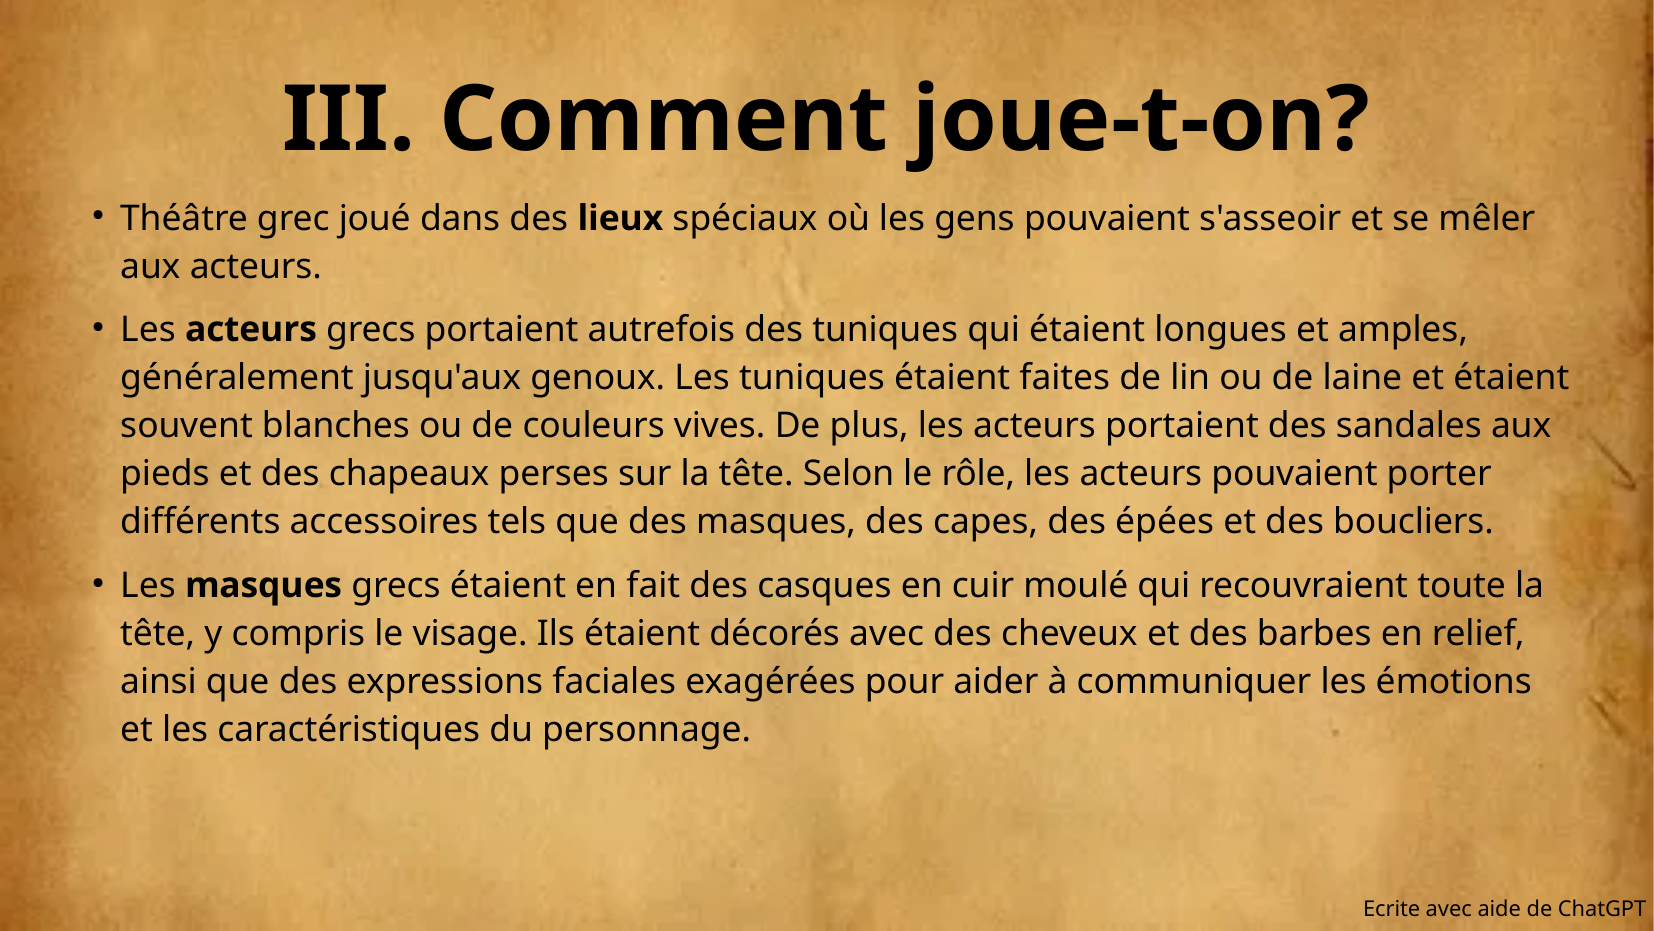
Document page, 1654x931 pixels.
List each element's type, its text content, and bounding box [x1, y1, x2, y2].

list Théâtre grec joué dans des lieux spéciaux où les gens pouvaient s'asseoir et se mêler aux acteurs. Les acteurs grecs portaient autrefois des tuniques qui étaient longues et amples, généralement jusqu'aux genoux. Les tuniques étaient faites de lin ou de laine et étaient souvent blanches ou de couleurs vives. De plus, les acteurs portaient des sandales aux pieds et des chapeaux perses sur la tête. Selon le rôle, les acteurs pouvaient porter différents accessoires tels que des masques, des capes, des épées et des boucliers. Les masques grecs étaient en fait des casques en cuir moulé qui recouvraient toute la tête, y compris le visage. Ils étaient décorés avec des cheveux et des barbes en relief, ainsi que des expressions faciales exagérées pour aider à communiquer les émotions et les caractéristiques du personnage. [82, 192, 1571, 798]
text_box Ecrite avec aide de ChatGPT [1348, 885, 1654, 926]
title III. Comment joue-t-on? [82, 37, 1571, 192]
picture [0, 0, 1654, 931]
